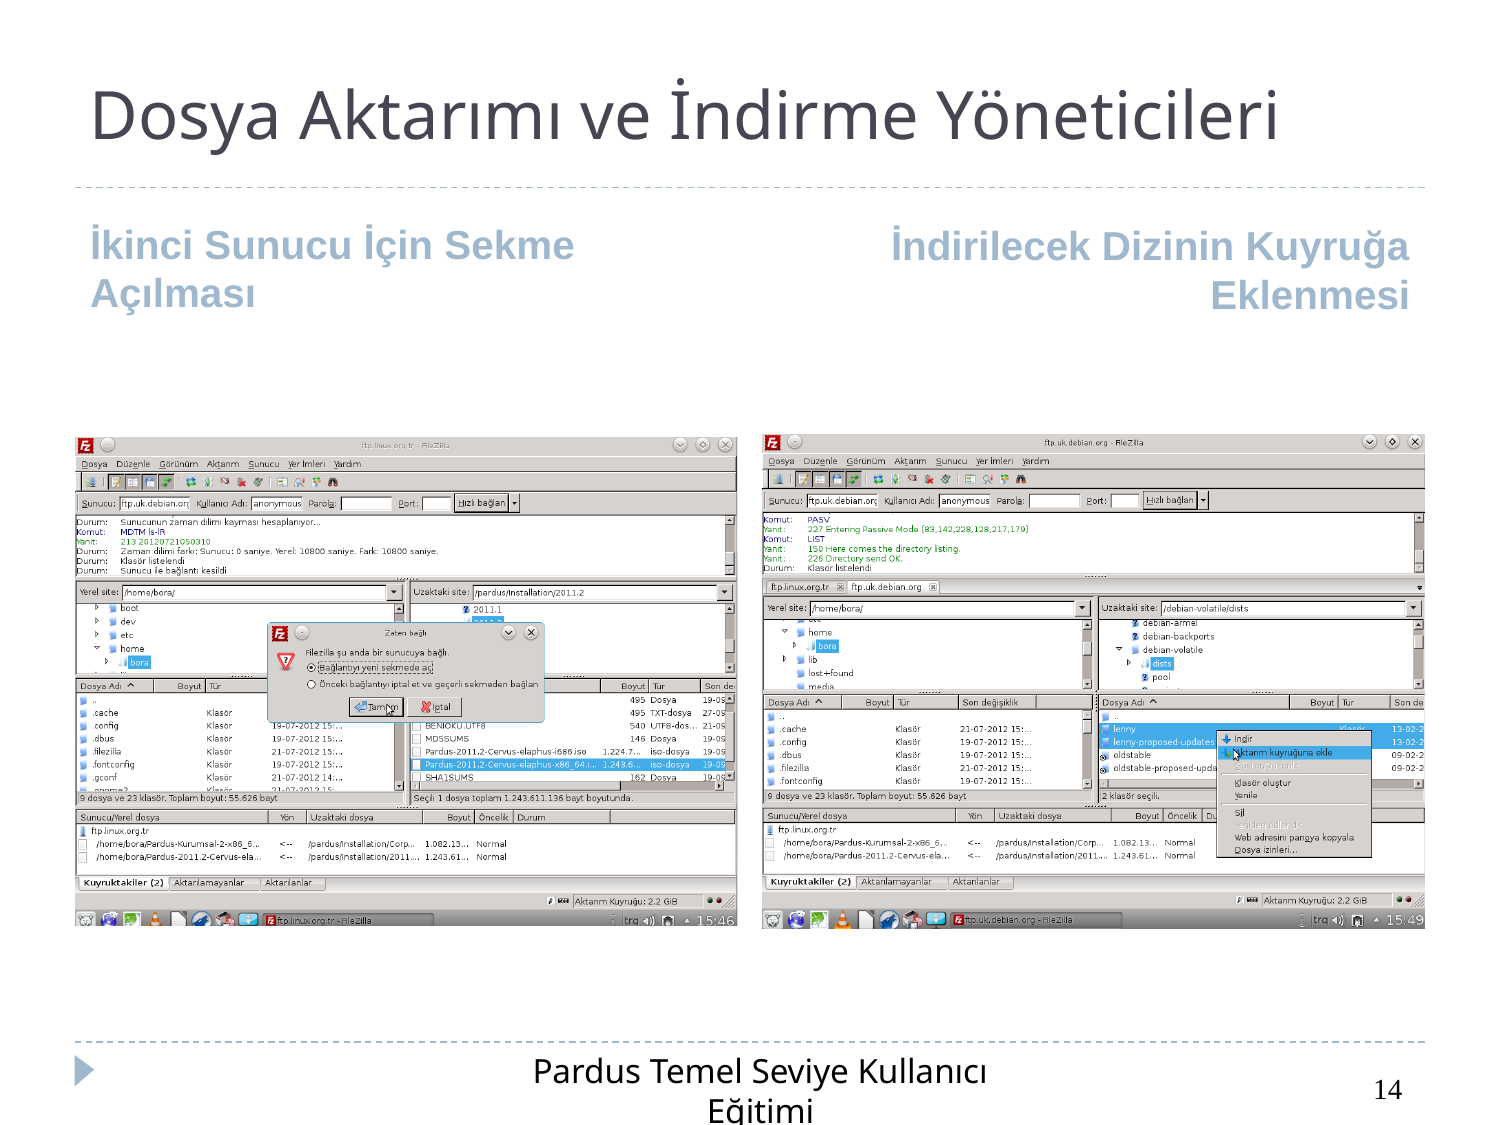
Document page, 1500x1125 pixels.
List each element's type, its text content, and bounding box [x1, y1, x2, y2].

picture [762, 434, 1425, 929]
list İndirilecek Dizinin Kuyruğa Eklenmesi [762, 212, 1426, 325]
picture [75, 437, 738, 926]
title Dosya Aktarımı ve İndirme Yöneticileri [75, 37, 1425, 188]
list İkinci Sunucu İçin Sekme Açılması [75, 210, 738, 324]
